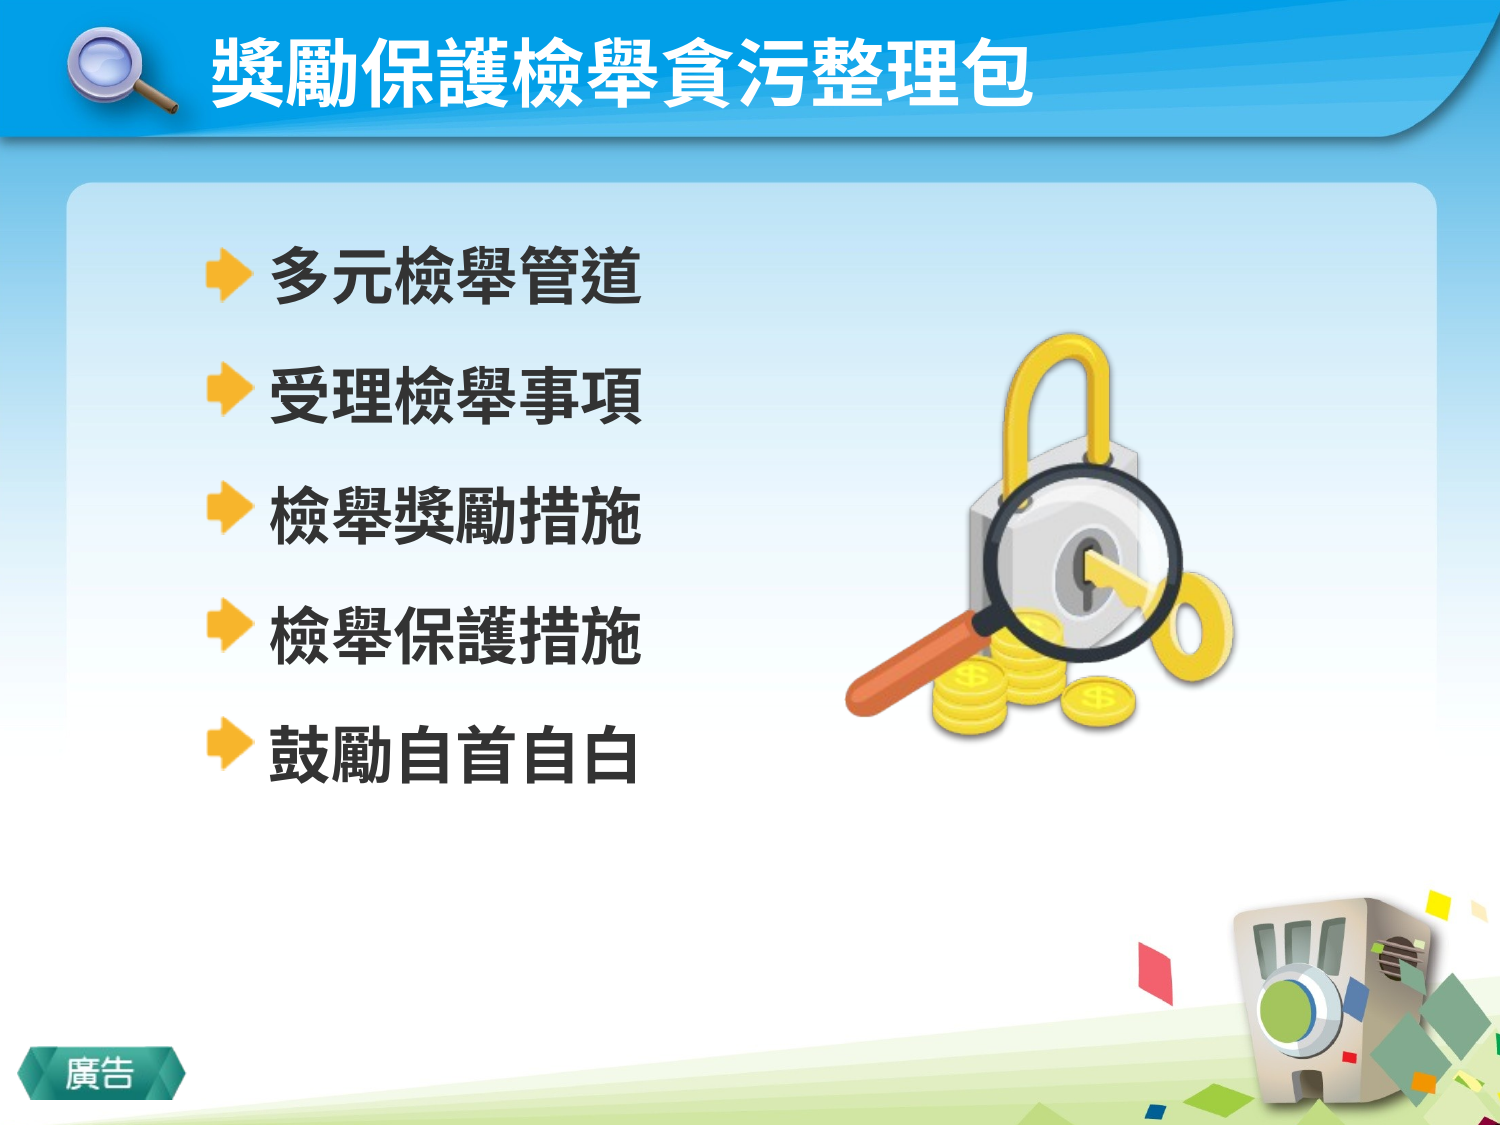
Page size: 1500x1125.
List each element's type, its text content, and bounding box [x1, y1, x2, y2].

picture [0, 0, 1500, 1125]
text_box 多元檢舉管道 受理檢舉事項 檢舉獎勵措施 檢舉保護措施 鼓勵自首自白 [254, 185, 1234, 799]
text_box 獎勵保護檢舉貪污整理包 [195, 19, 1069, 124]
picture [67, 27, 179, 114]
